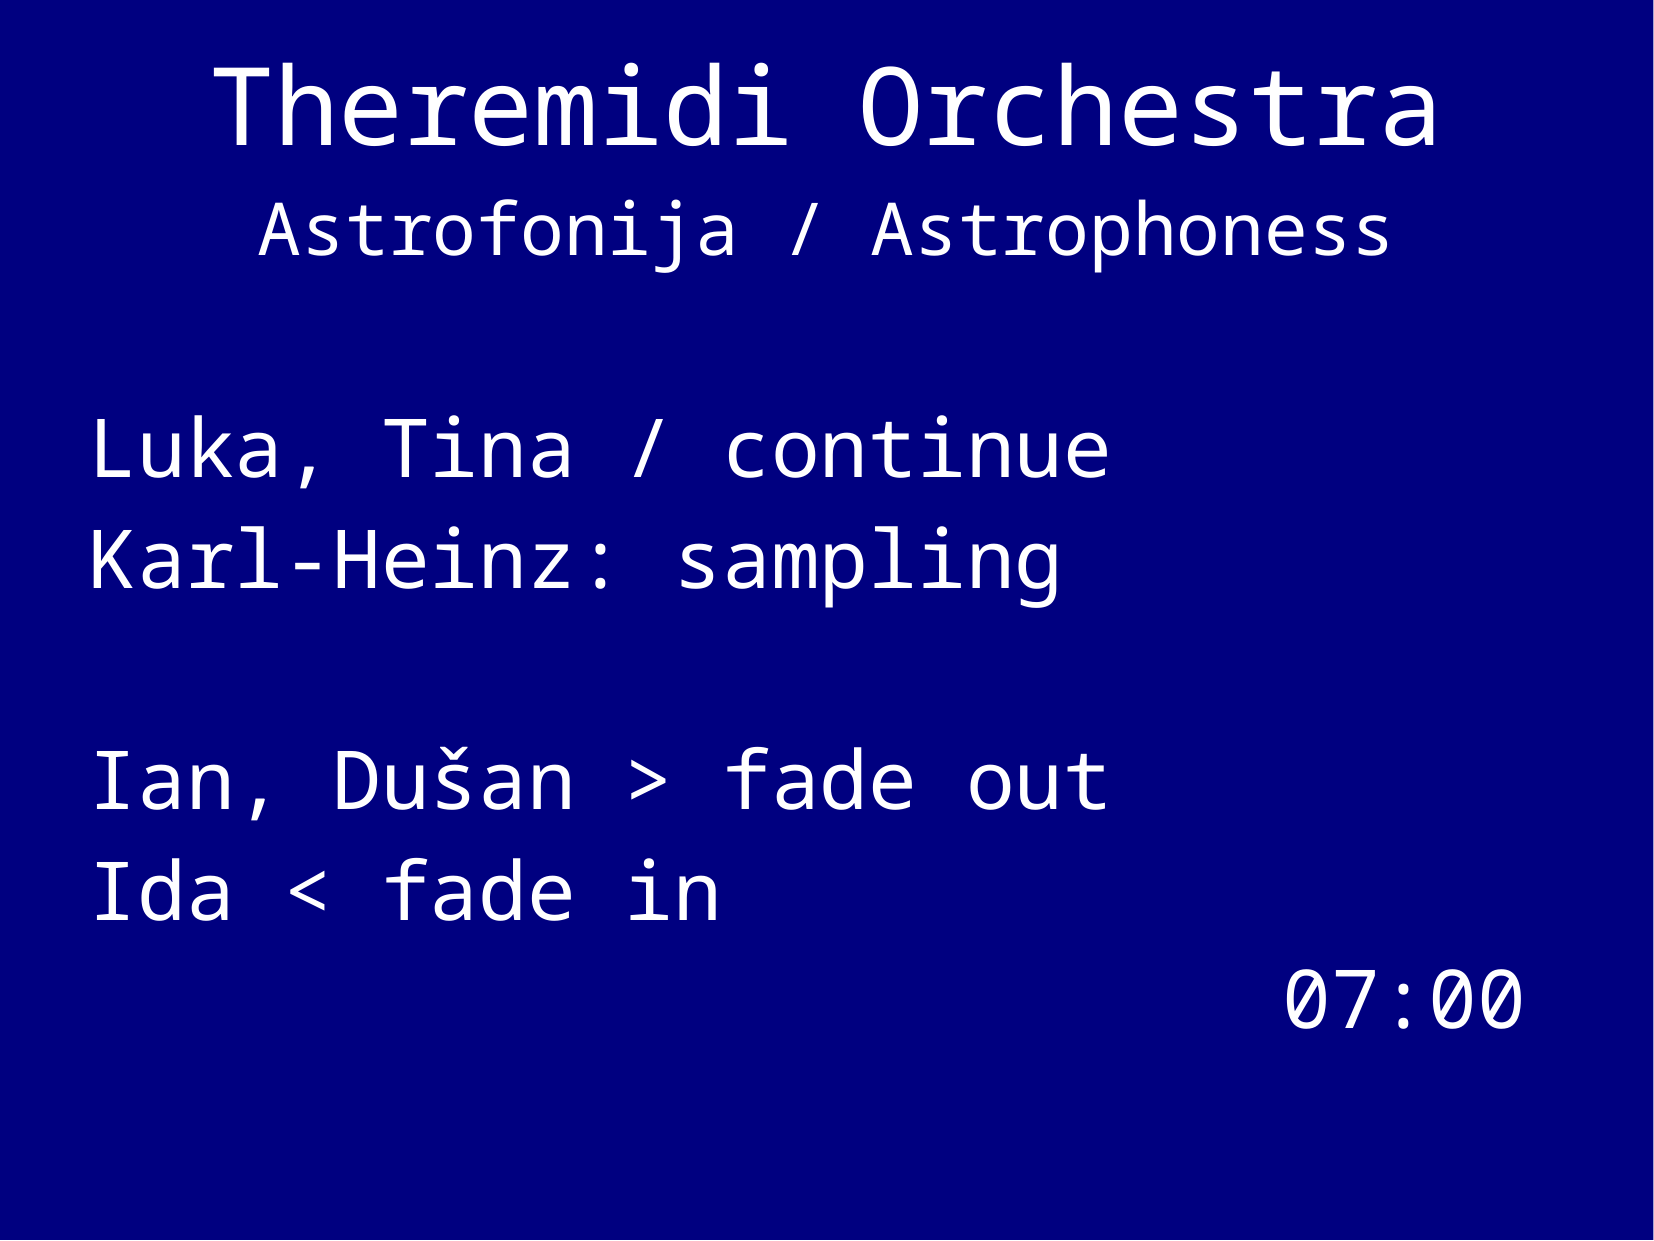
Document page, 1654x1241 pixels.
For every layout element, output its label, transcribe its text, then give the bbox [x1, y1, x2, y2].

subtitle Luka, Tina / continue Karl-Heinz: sampling Ian, Dušan > fade out Ida < fade in [88, 272, 1566, 1063]
title Theremidi Orchestra Astrofonija / Astrophoness [82, 49, 1571, 257]
text_box 07:00 [1282, 900, 1620, 1096]
